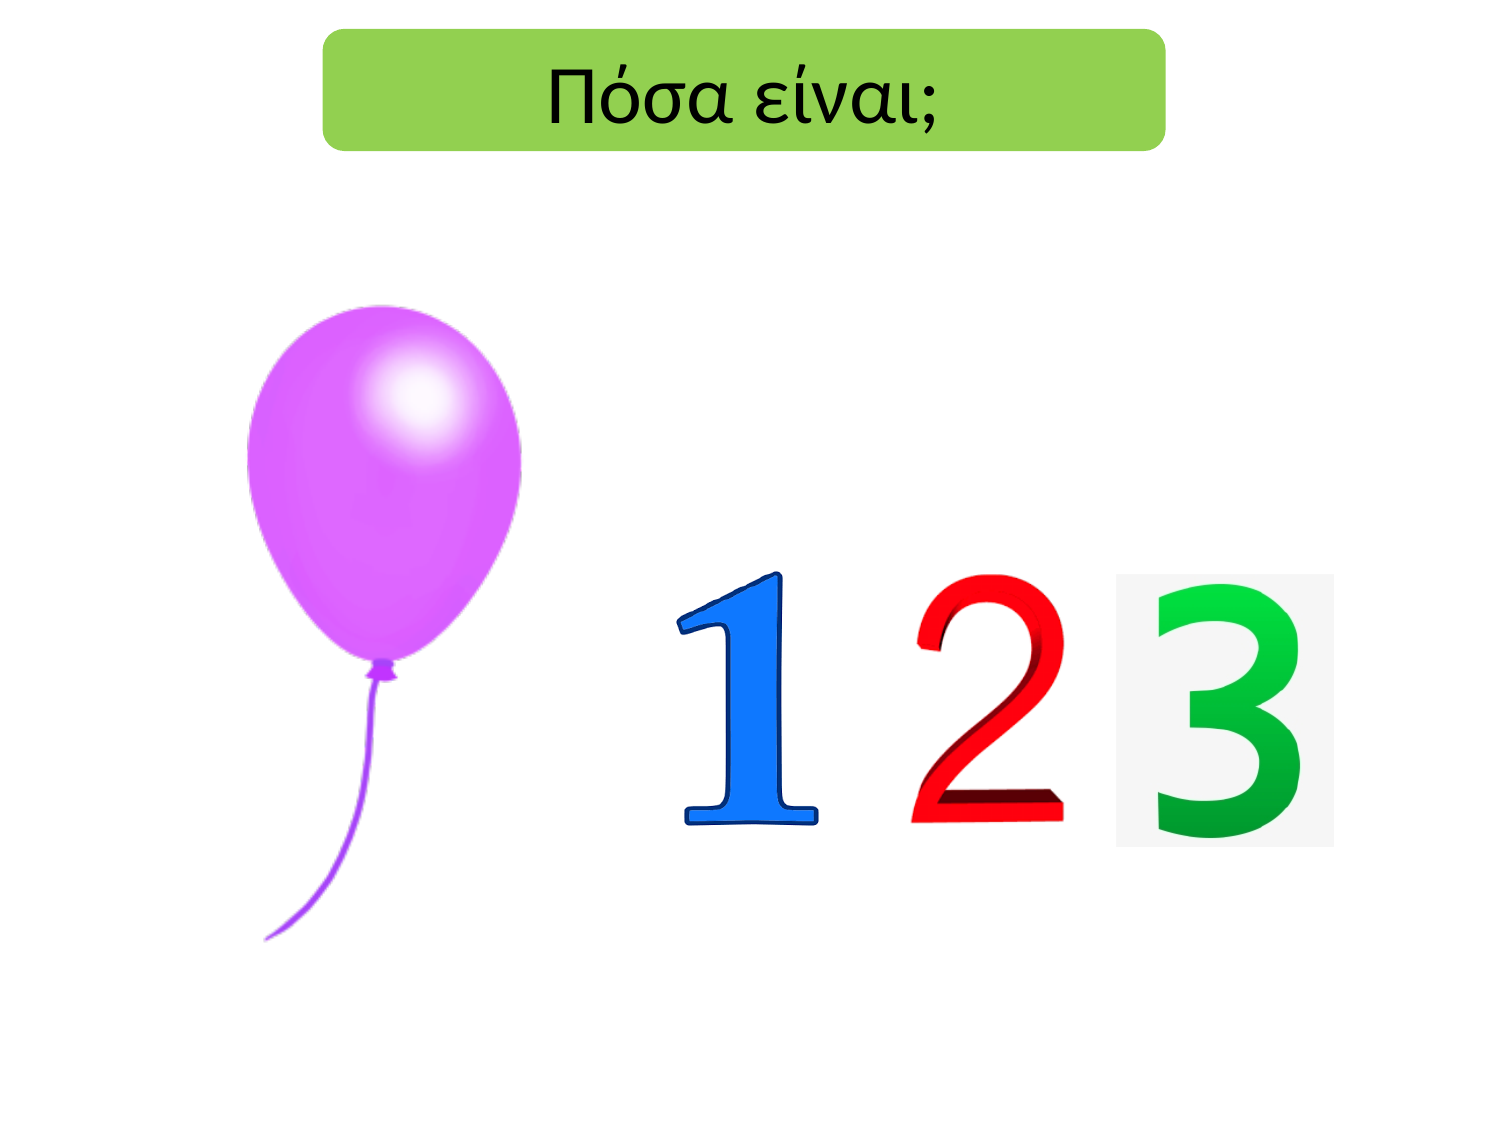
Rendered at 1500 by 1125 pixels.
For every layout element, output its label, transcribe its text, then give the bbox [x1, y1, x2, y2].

picture [667, 562, 827, 835]
text_box Πόσα είναι; [324, 30, 1164, 149]
picture [856, 562, 1334, 847]
picture [171, 255, 633, 969]
